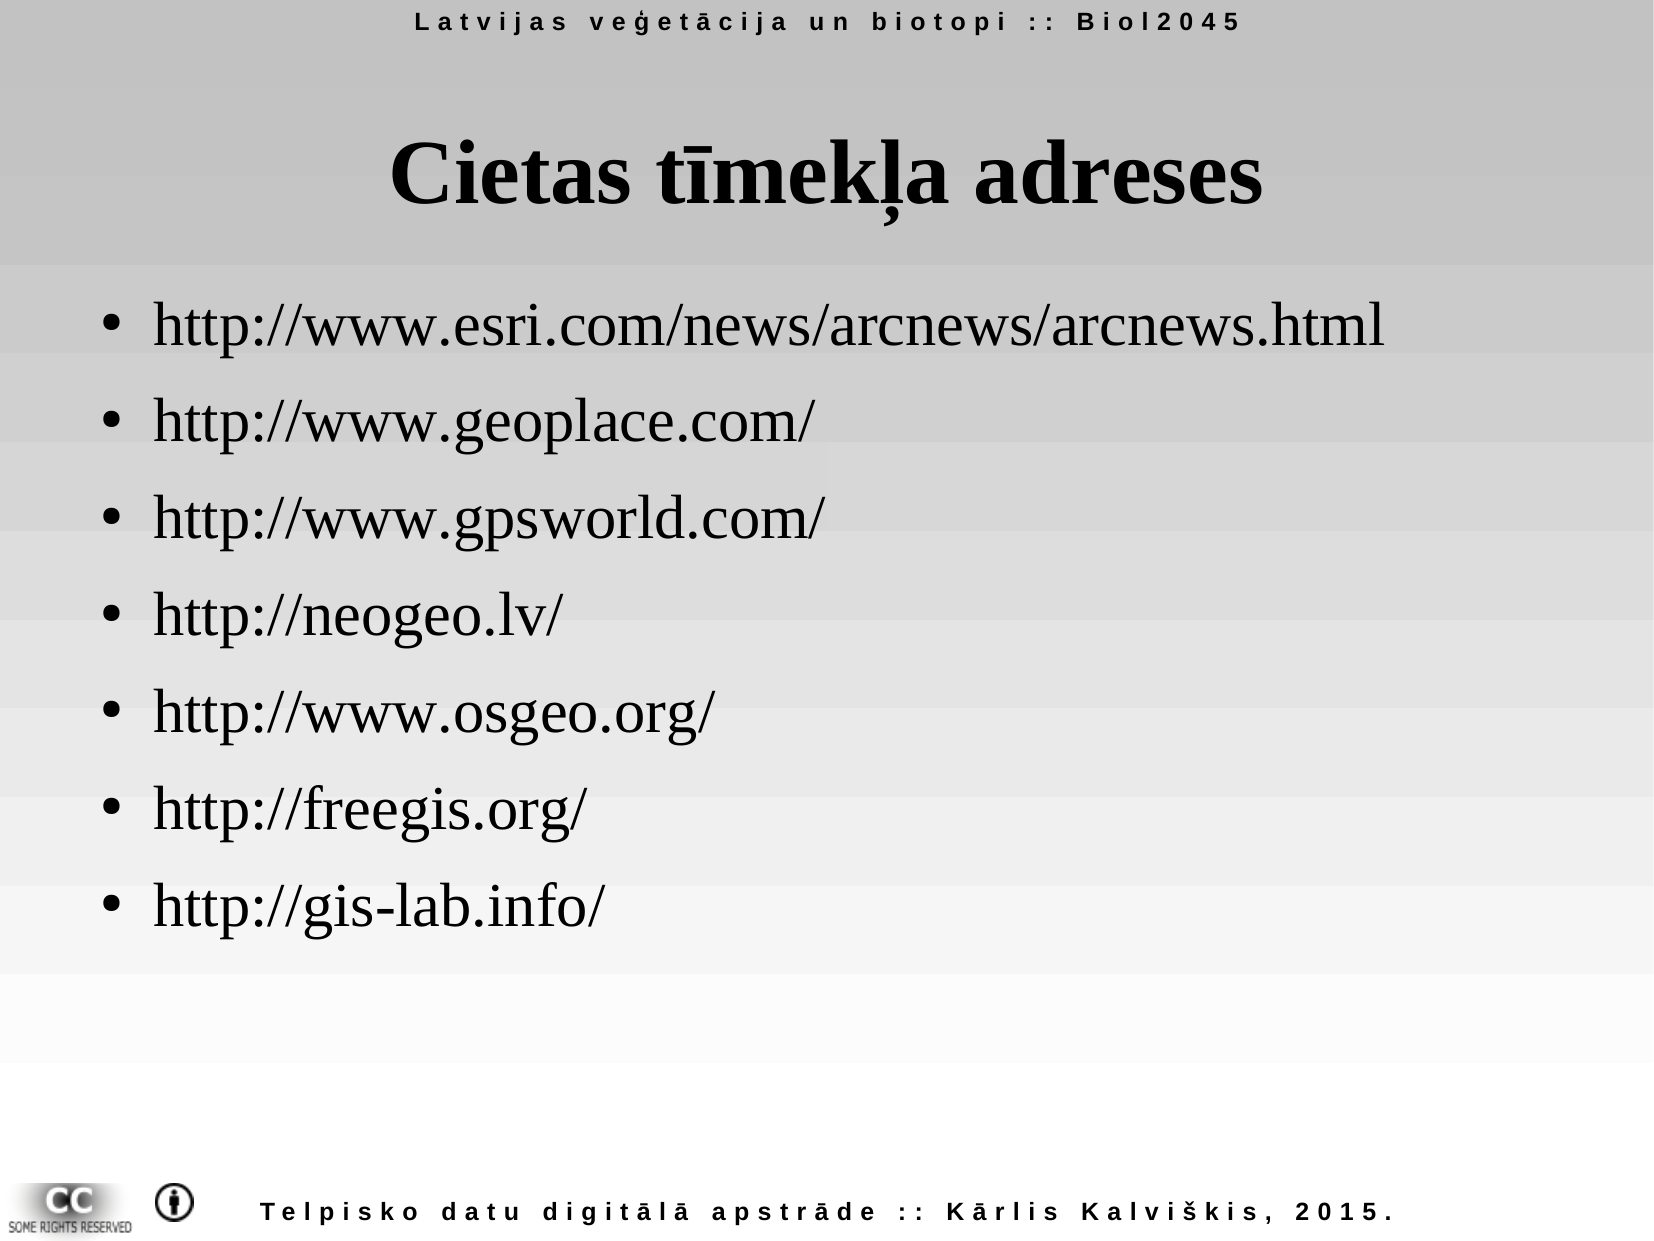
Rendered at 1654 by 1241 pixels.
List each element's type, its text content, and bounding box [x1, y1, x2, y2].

list http://www.esri.com/news/arcnews/arcnews.html http://www.geoplace.com/ http://www.gpsworld.com/ http://neogeo.lv/ http://www.osgeo.org/ http://freegis.org/ http://gis-lab.info/ [82, 289, 1571, 1098]
picture [0, 0, 1654, 1241]
title Cietas tīmekļa adreses [29, 56, 1625, 289]
